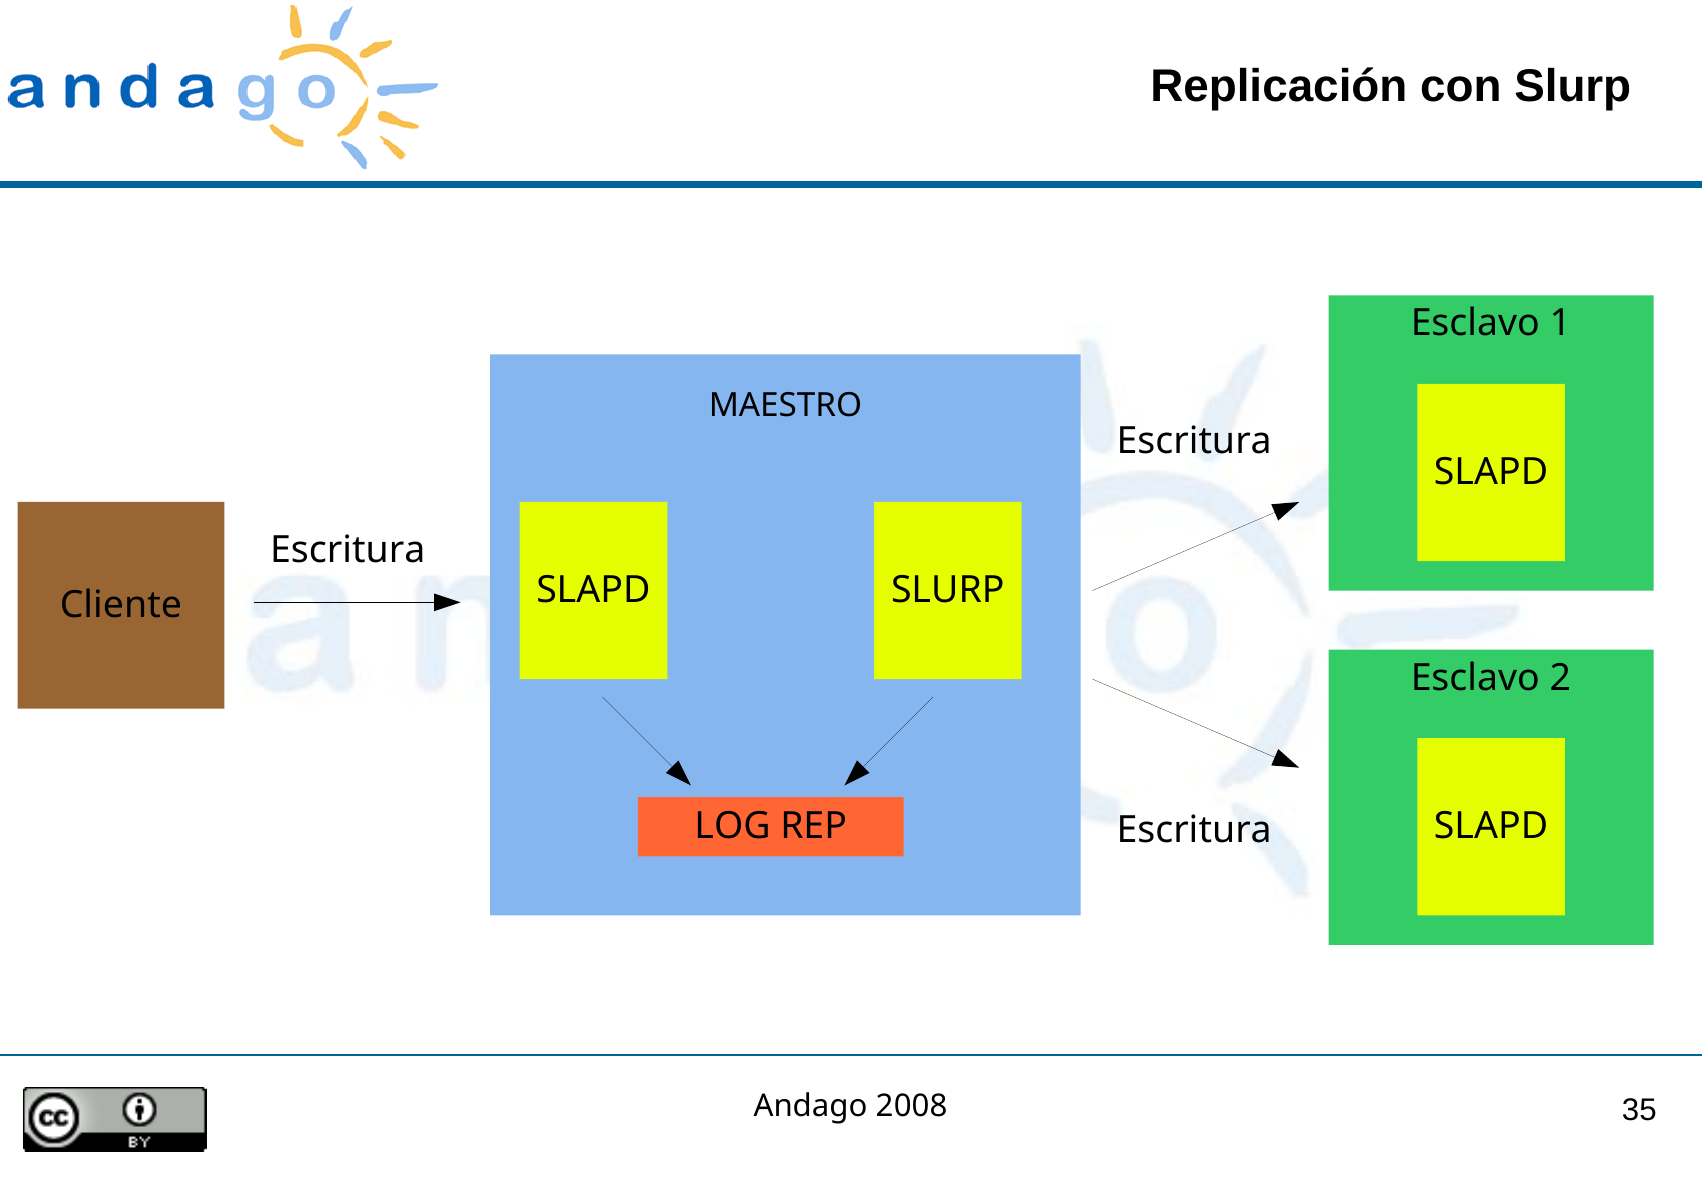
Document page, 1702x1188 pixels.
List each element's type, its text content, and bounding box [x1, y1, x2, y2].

text_box Escritura [253, 519, 453, 583]
text_box LOG REP [637, 797, 904, 857]
text_box SLAPD [1417, 383, 1565, 562]
text_box SLAPD [519, 501, 668, 680]
text_box Cliente [17, 501, 225, 709]
text_box Esclavo 1 [1328, 295, 1654, 591]
text_box Escritura [1100, 410, 1300, 473]
picture [0, 0, 255, 175]
text_box SLURP [874, 501, 1022, 680]
text_box Esclavo 2 [1328, 649, 1654, 945]
picture [224, 324, 1538, 919]
text_box Escritura [1100, 799, 1300, 863]
text_box SLAPD [1417, 738, 1565, 916]
text_box MAESTRO [490, 354, 1081, 916]
picture [23, 1087, 207, 1152]
title Replicación con Slurp [255, 0, 1702, 188]
